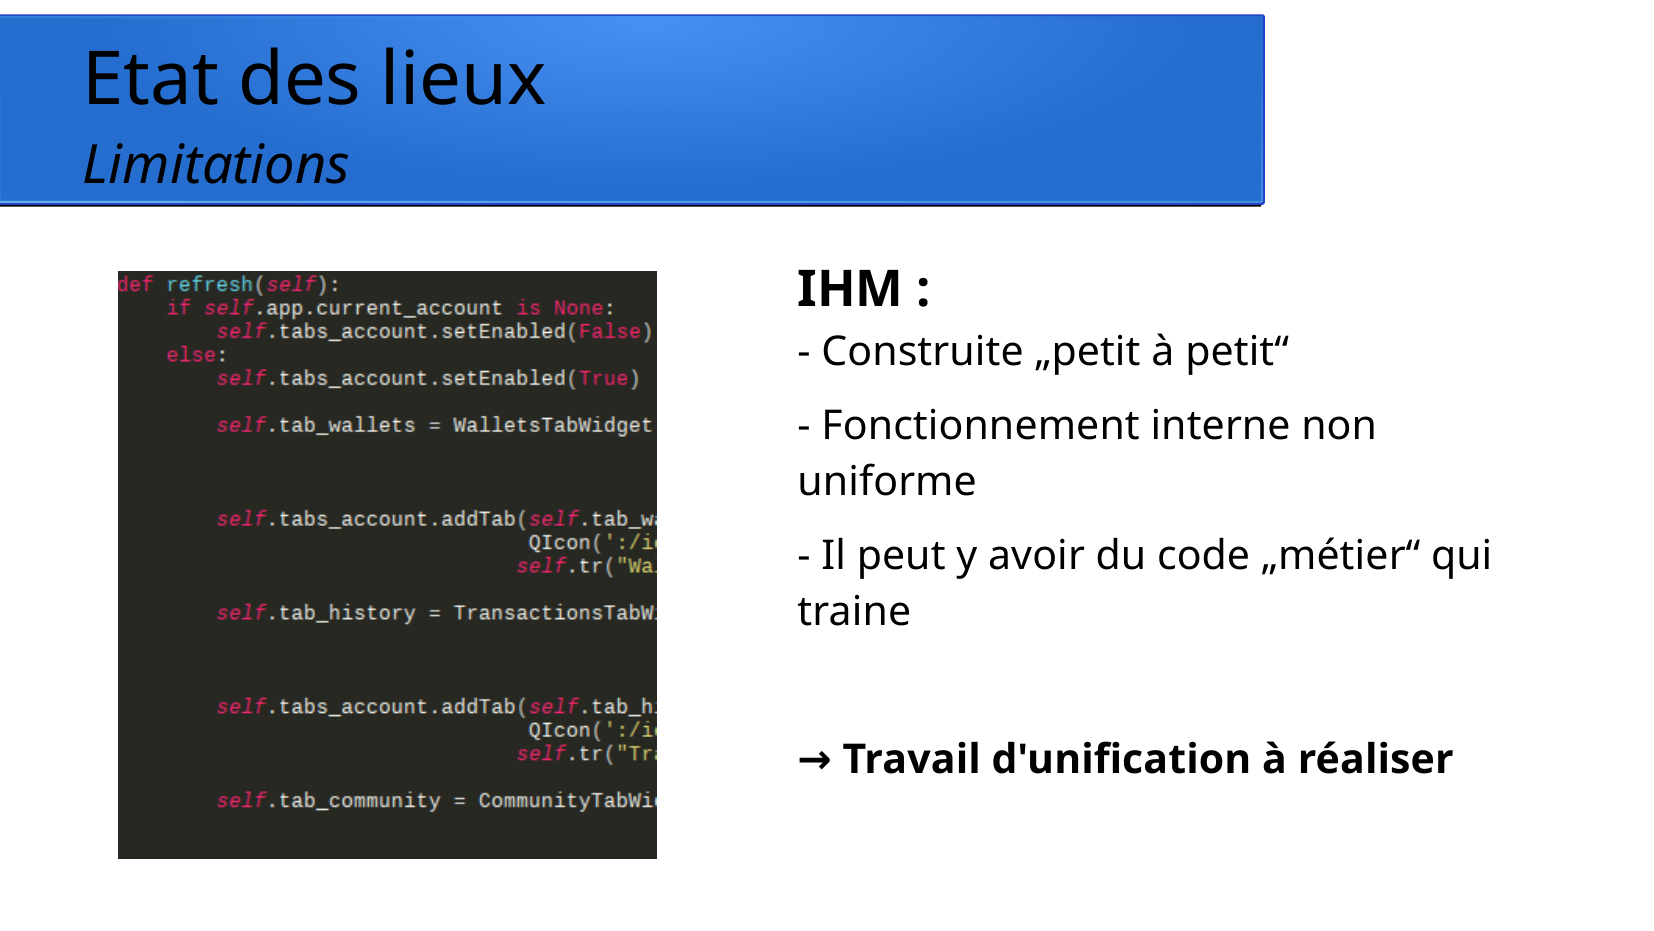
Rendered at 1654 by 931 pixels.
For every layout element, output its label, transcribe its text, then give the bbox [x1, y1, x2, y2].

list IHM : - Construite „petit à petit“ - Fonctionnement interne non uniforme - Il peut y avoir du code „métier“ qui traine → Travail d'unification à réaliser [797, 251, 1524, 792]
picture [118, 271, 657, 860]
title Etat des lieux Limitations [82, 28, 1235, 196]
